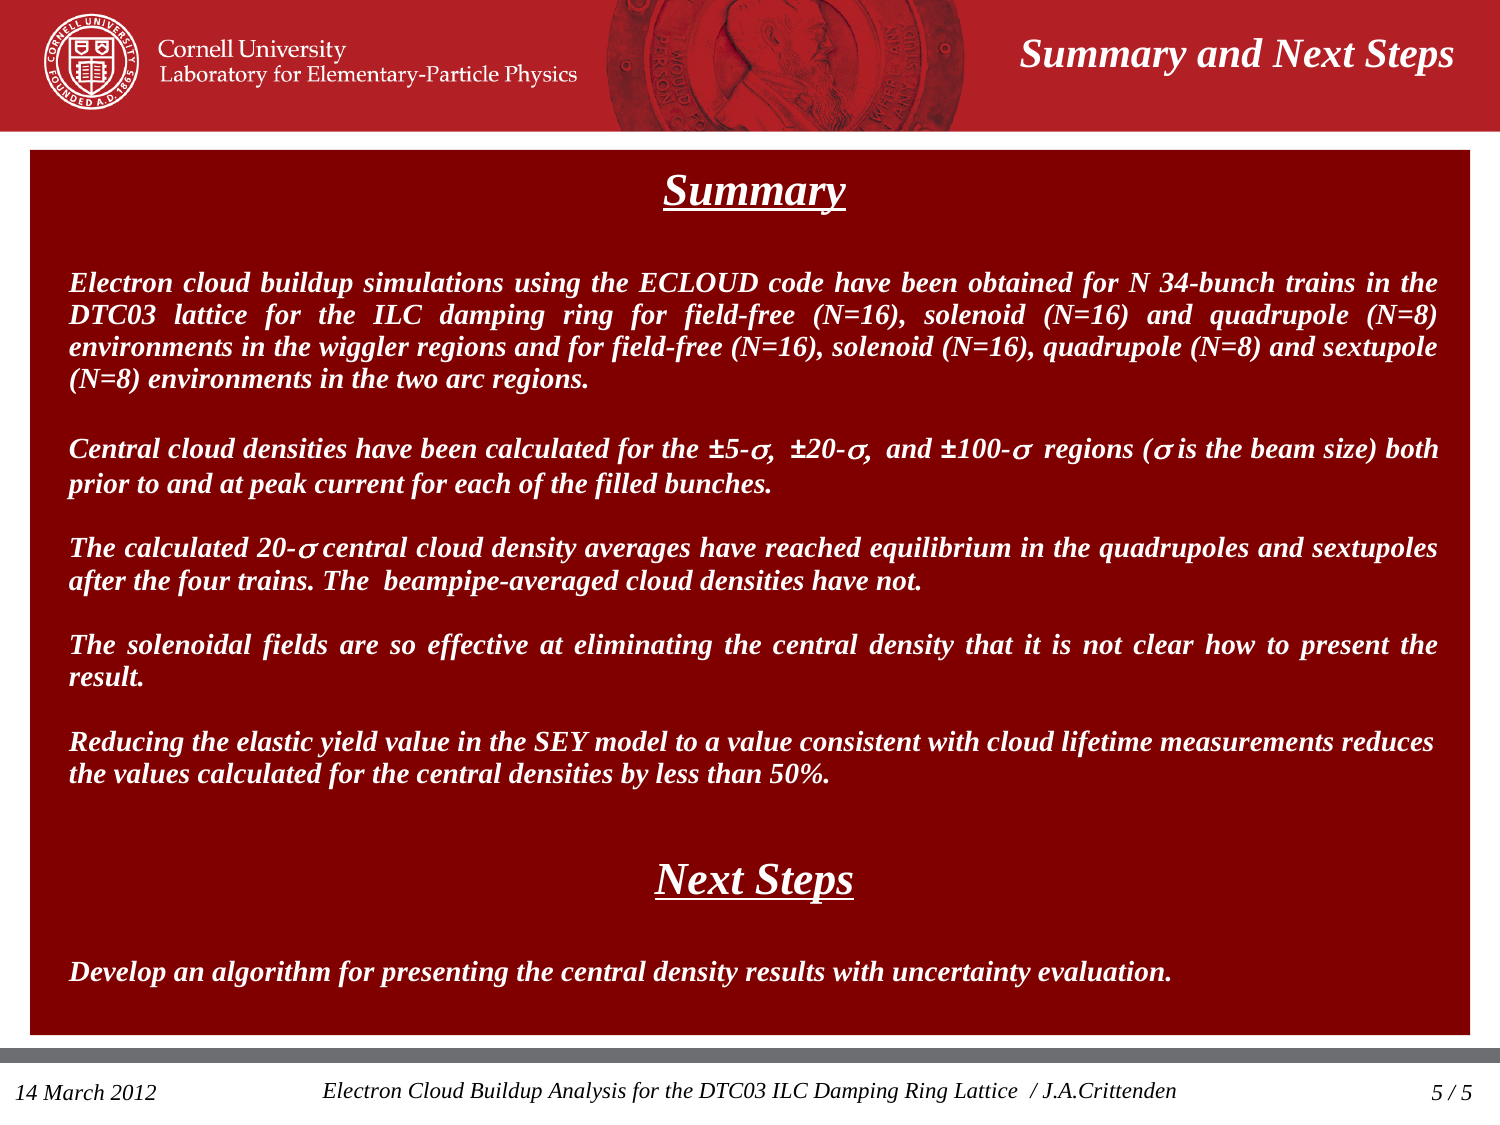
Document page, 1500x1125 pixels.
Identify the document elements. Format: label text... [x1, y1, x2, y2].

picture [0, 0, 975, 132]
text_box Summary Electron cloud buildup simulations using the ECLOUD code have been obtained for N 34-bunch trains in the DTC03 lattice for the ILC damping ring for field-free (N=16), solenoid (N=16) and quadrupole (N=8) environments in the wiggler regions and for field-free (N=16), solenoid (N=16), quadrupole (N=8) and sextupole (N=8) environments in the two arc regions. Central cloud densities have been calculated for the ±5-s, ±20-s, and ±100-s regions (s is the beam size) both prior to and at peak current for each of the filled bunches. The calculated 20-s central cloud density averages have reached equilibrium in the quadrupoles and sextupoles after the four trains. The beampipe-averaged cloud densities have not. The solenoidal fields are so effective at eliminating the central density that it is not clear how to present the result. Reducing the elastic yield value in the SEY model to a value consistent with cloud lifetime measurements reduces the values calculated for the central densities by less than 50%. Next Steps Develop an algorithm for presenting the central density results with uncertainty evaluation. [30, 149, 1471, 1036]
text_box Summary and Next Steps [975, 0, 1500, 136]
